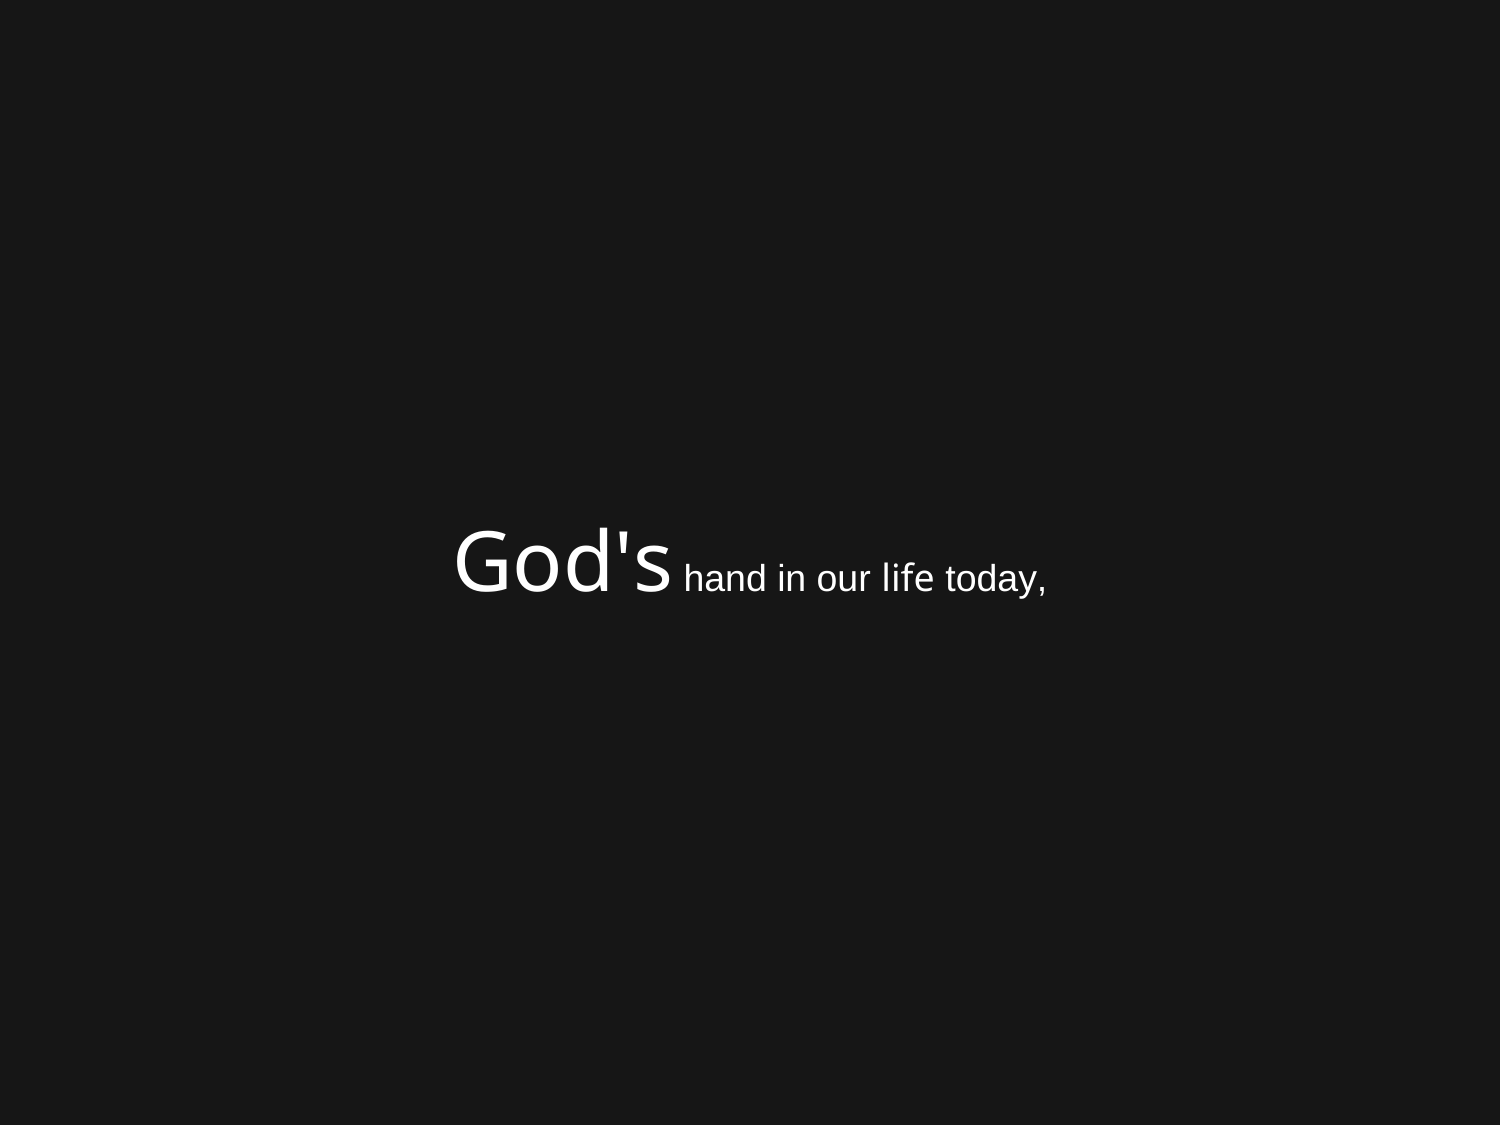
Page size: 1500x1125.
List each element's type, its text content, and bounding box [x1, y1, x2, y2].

text_box God's hand in our life today, [0, 500, 1500, 616]
